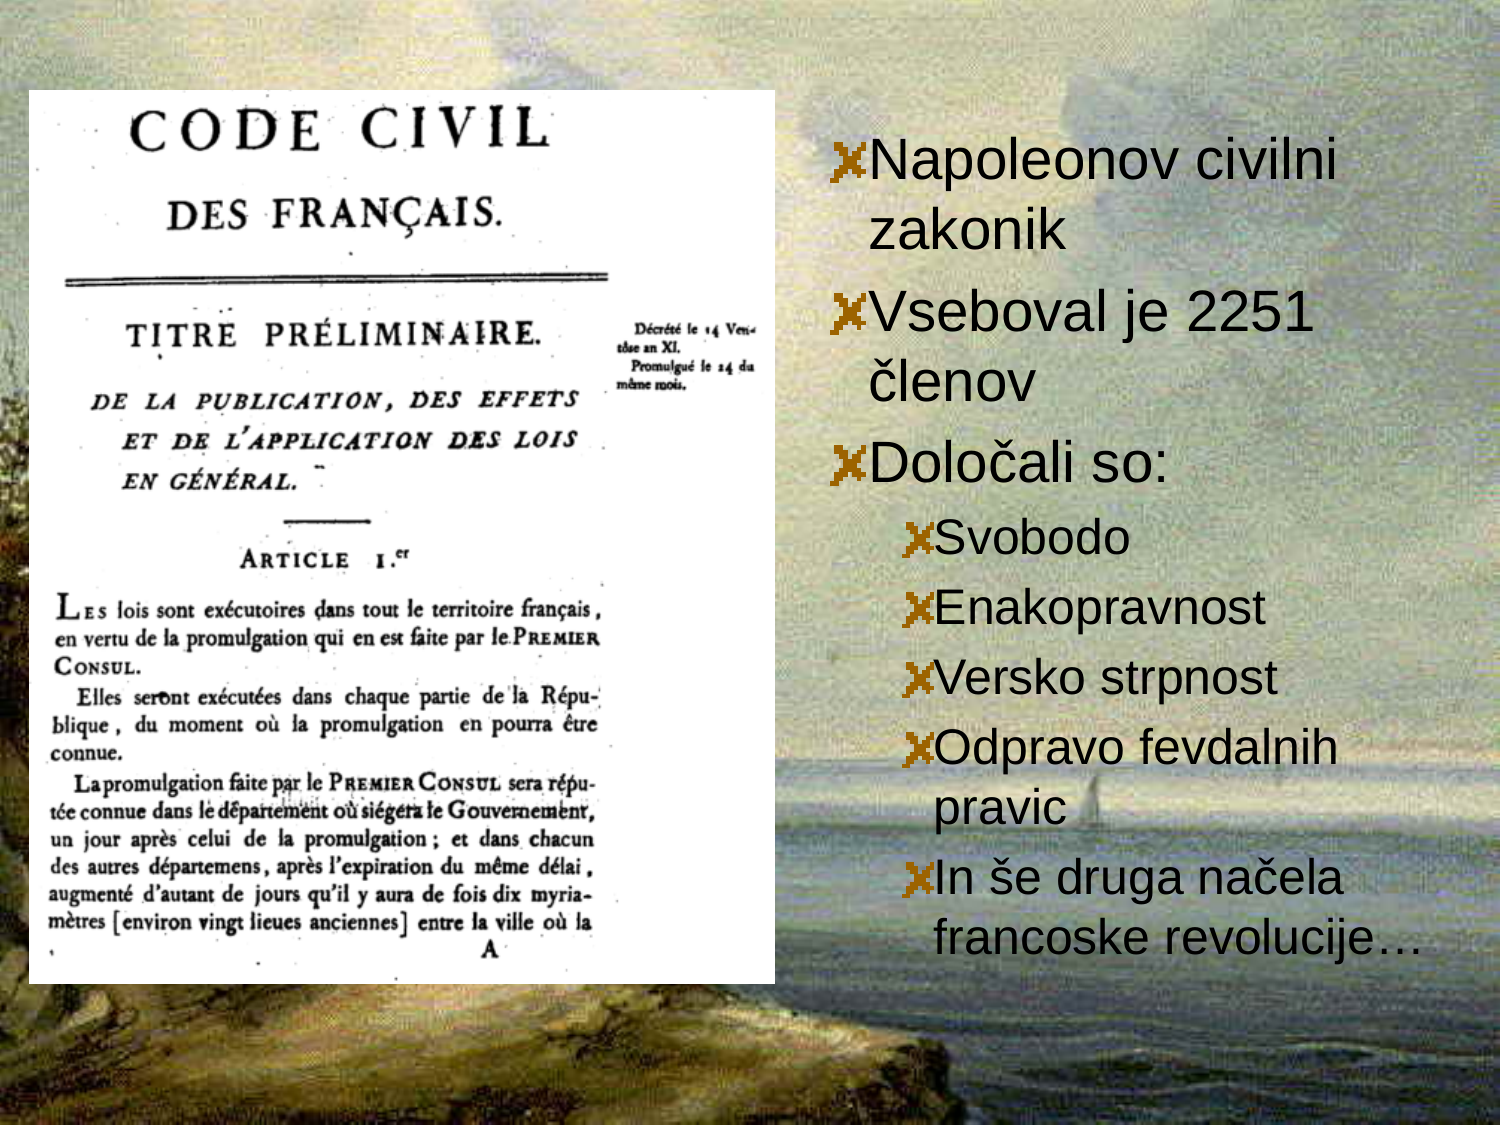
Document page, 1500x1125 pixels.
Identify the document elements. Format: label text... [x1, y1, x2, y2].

list Napoleonov civilni zakonik Vseboval je 2251 členov Določali so: Svobodo Enakopravnost Versko strpnost Odpravo fevdalnih pravic In še druga načela francoske revolucije… [797, 113, 1460, 1010]
picture [0, 0, 1500, 1125]
